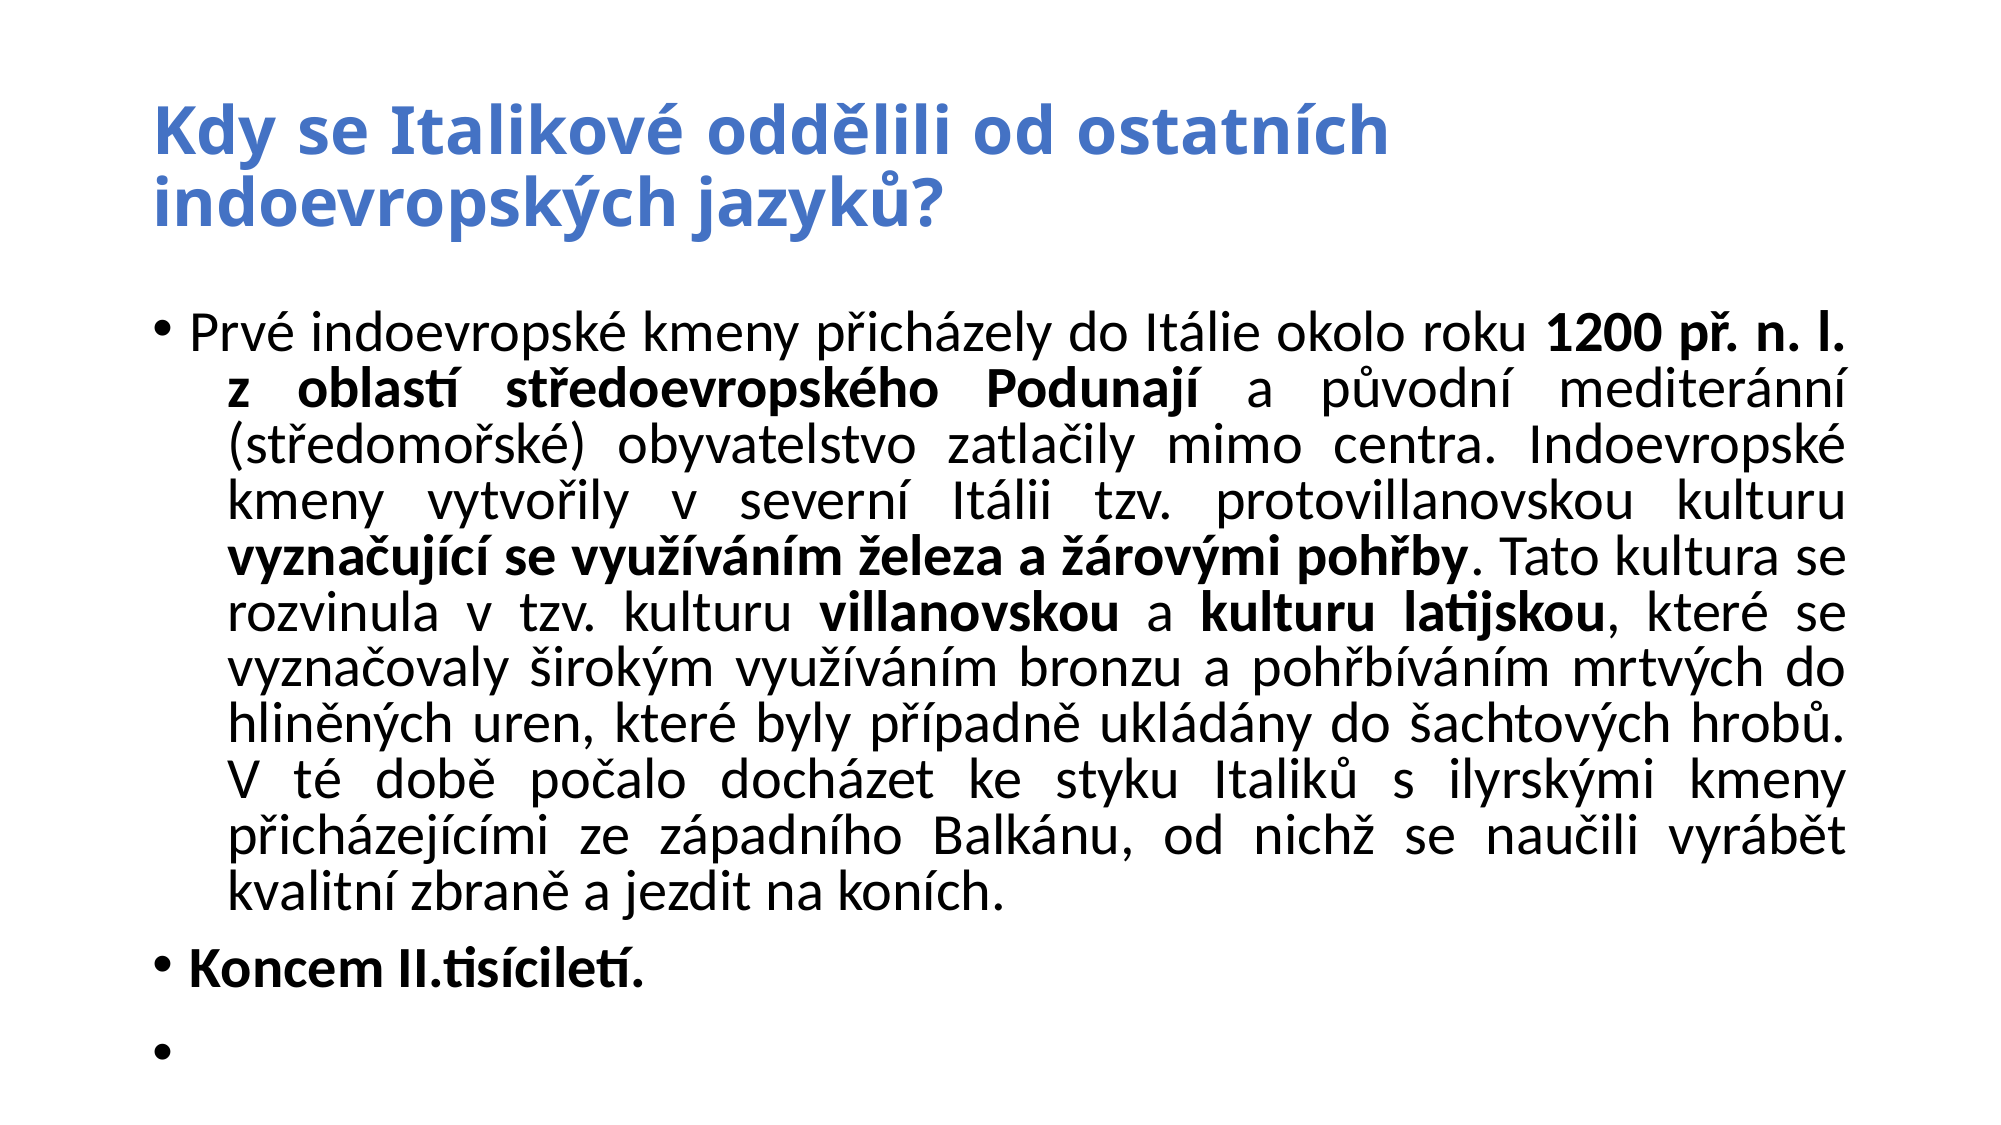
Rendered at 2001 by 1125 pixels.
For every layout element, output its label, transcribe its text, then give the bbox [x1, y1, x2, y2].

list Prvé indoevropské kmeny přicházely do Itálie okolo roku 1200 př. n. l. z oblastí středoevropského Podunají a původní mediteránní (středomořské) obyvatelstvo zatlačily mimo centra. Indoevropské kmeny vytvořily v severní Itálii tzv. protovillanovskou kulturu vyznačující se využíváním železa a žárovými pohřby. Tato kultura se rozvinula v tzv. kulturu villanovskou a kulturu latijskou, které se vyznačovaly širokým využíváním bronzu a pohřbíváním mrtvých do hliněných uren, které byly případně ukládány do šachtových hrobů. V té době počalo docházet ke styku Italiků s ilyrskými kmeny přicházejícími ze západního Balkánu, od nichž se naučili vyrábět kvalitní zbraně a jezdit na koních. Koncem II.tisíciletí. [137, 299, 1863, 1014]
title Kdy se Italikové oddělili od ostatních indoevropských jazyků? [137, 59, 1863, 278]
